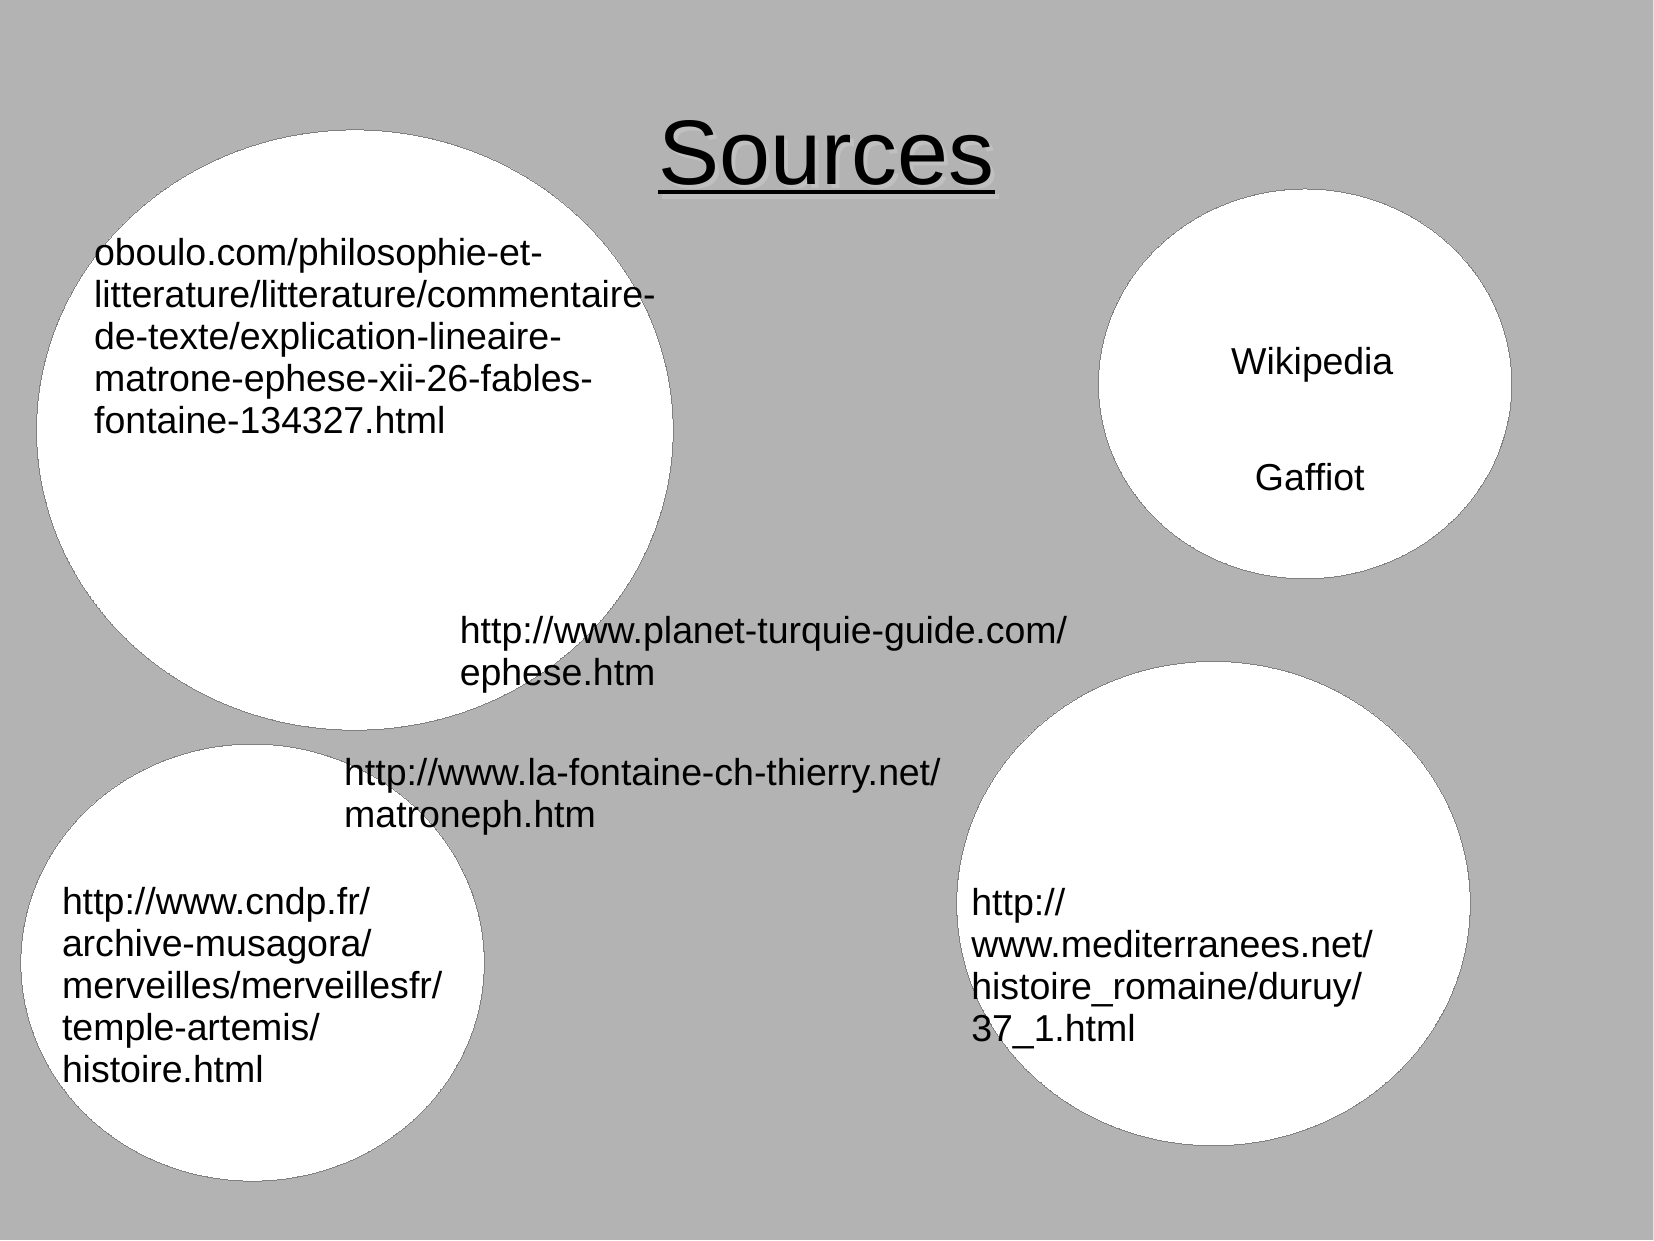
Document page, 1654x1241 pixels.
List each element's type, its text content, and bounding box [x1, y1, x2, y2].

text_box [424, 815, 432, 825]
text_box [1002, 1015, 1442, 1146]
text_box [71, 1099, 434, 1182]
text_box oboulo.com/philosophie-et-litterature/litterature/commentaire-de-texte/explication-lineaire-matrone-ephese-xii-26-fables-fontaine-134327.html [79, 224, 686, 450]
text_box [20, 744, 464, 1064]
text_box http://www.planet-turquie-guide.com/ephese.htm [445, 602, 1276, 660]
title Sources [82, 49, 1571, 257]
text_box [36, 280, 673, 731]
text_box [958, 661, 1469, 874]
text_box http://www.la-fontaine-ch-thierry.net/matroneph.htm [329, 744, 1205, 802]
text_box Gaffiot [1240, 448, 1382, 506]
text_box [527, 667, 538, 673]
text_box http://www.mediterranees.net/histoire_romaine/duruy/37_1.html [956, 874, 1477, 1015]
text_box http://www.cndp.fr/archive-musagora/merveilles/merveillesfr/temple-artemis/histoire.html [47, 873, 494, 1099]
text_box [527, 676, 538, 682]
text_box Wikipedia [1216, 332, 1418, 390]
text_box [985, 1015, 1007, 1037]
text_box [1098, 188, 1512, 579]
text_box [123, 129, 587, 224]
